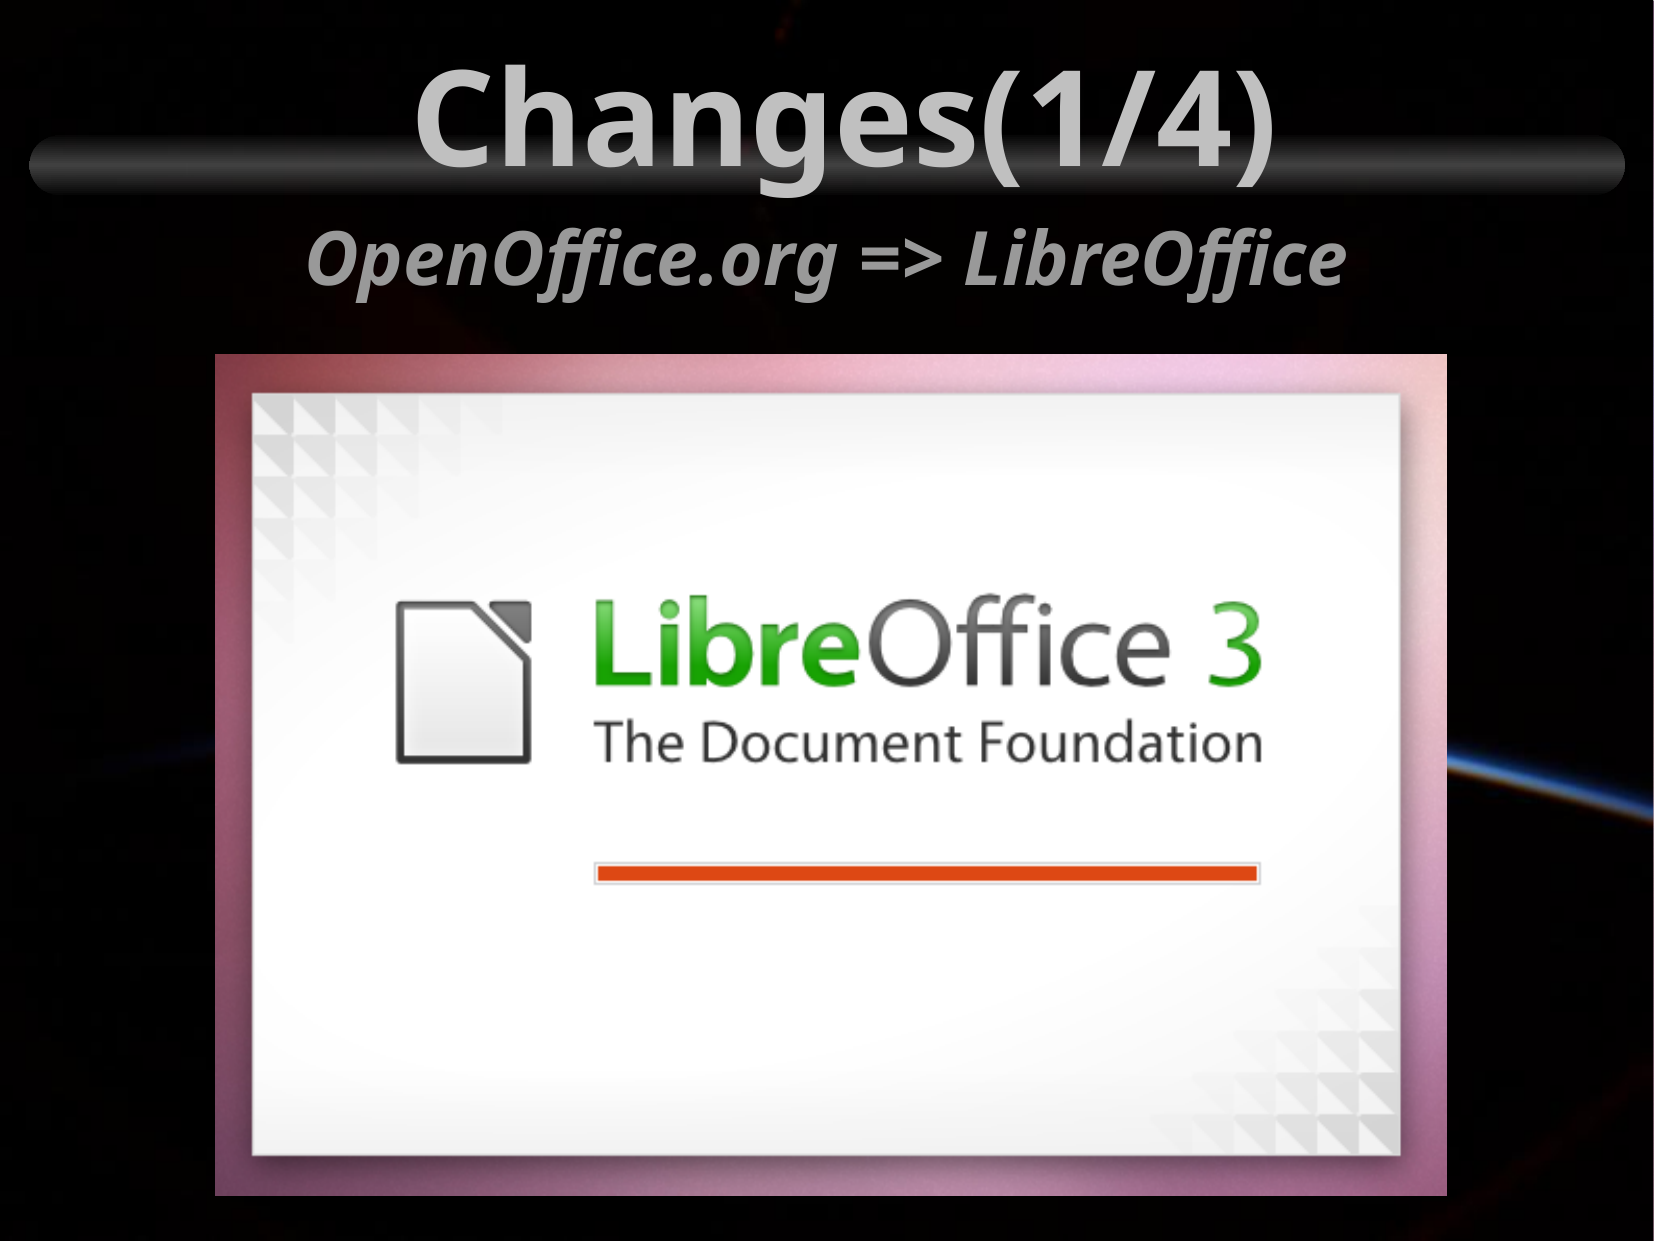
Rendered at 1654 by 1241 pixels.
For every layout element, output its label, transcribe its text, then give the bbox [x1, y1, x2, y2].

text_box Changes(1/4) OpenOffice.org => LibreOffice [29, 135, 805, 195]
picture [0, 0, 1654, 1241]
text_box Changes(1/4) OpenOffice.org => LibreOffice [807, 135, 1625, 195]
